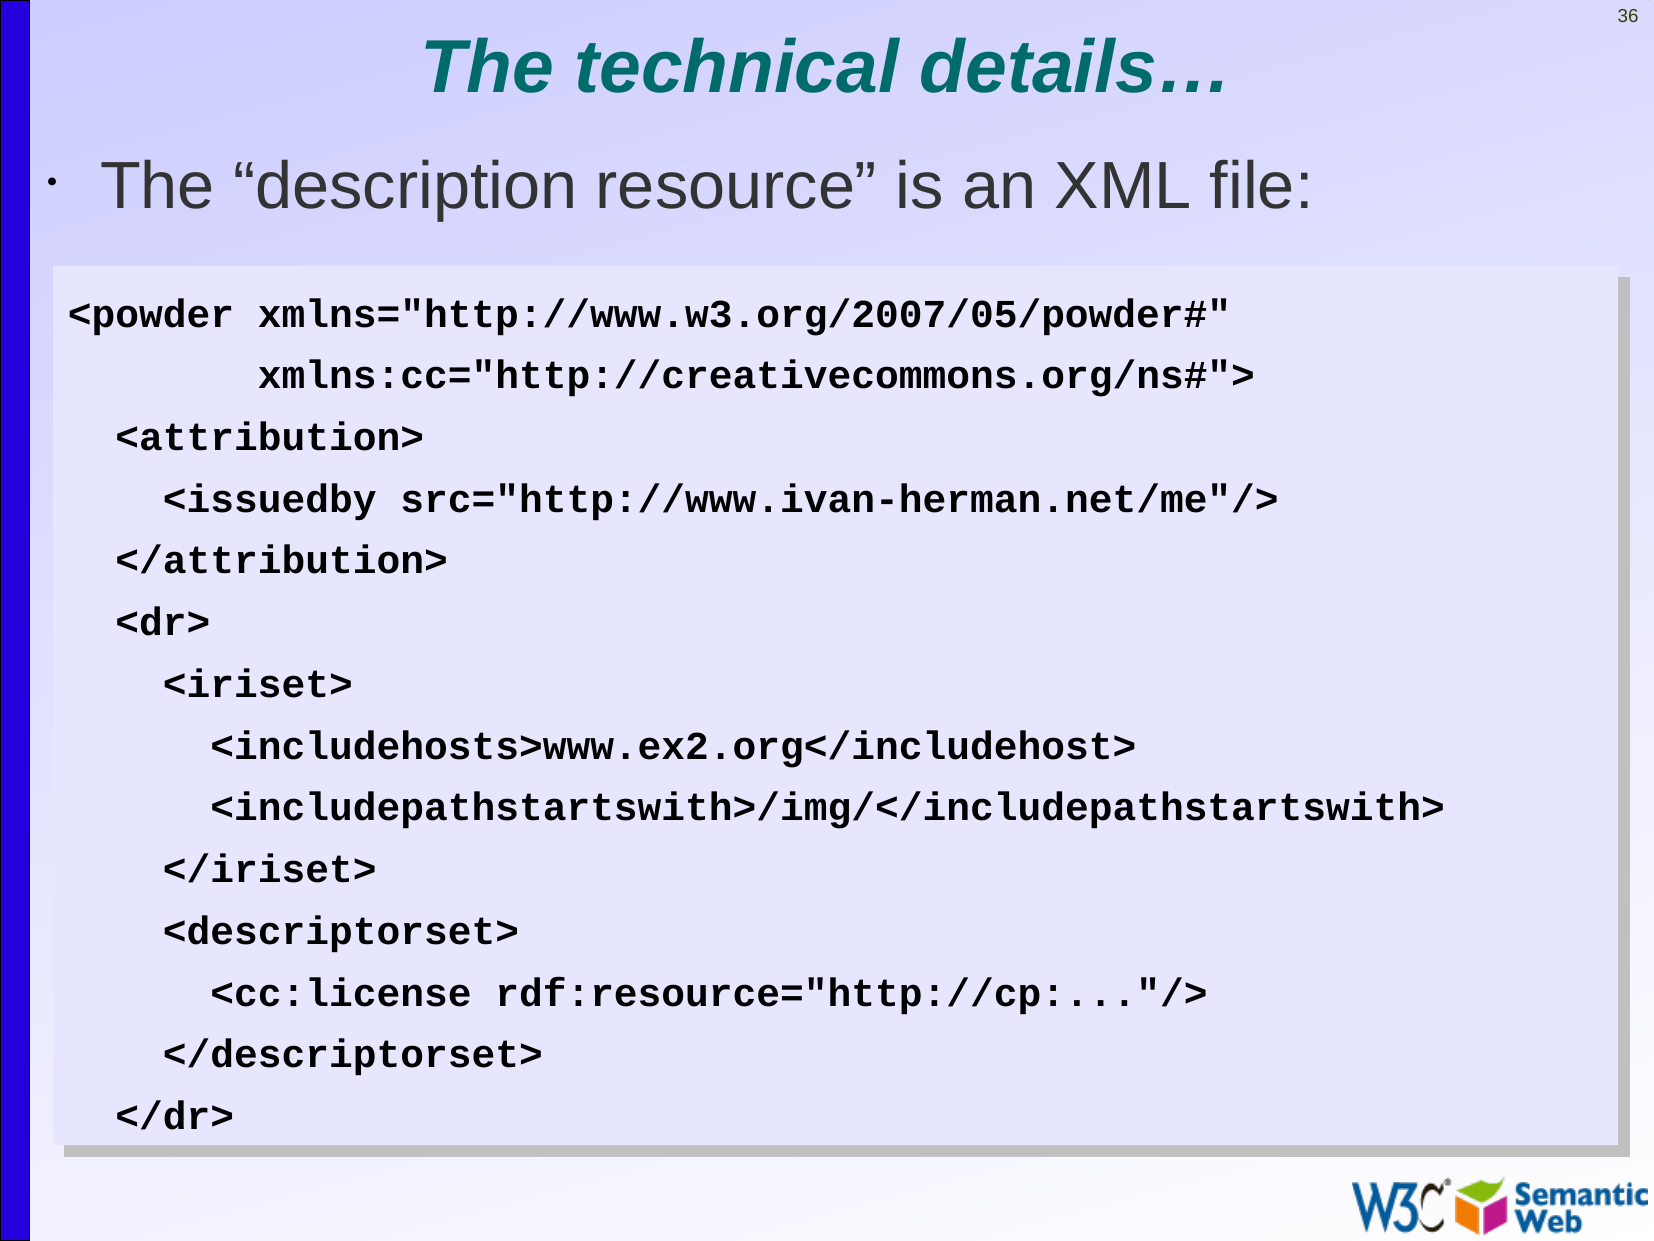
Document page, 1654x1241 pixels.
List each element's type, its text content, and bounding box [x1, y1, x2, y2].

title The technical details… [0, 5, 1654, 125]
text_box <powder xmlns="http://www.w3.org/2007/05/powder#" xmlns:cc="http://creativecommons.org/ns#"> <attribution> <issuedby src="http://www.ivan-herman.net/me"/> </attribution> <dr> <iriset> <includehosts>www.ex2.org</includehost> <includepathstartswith>/img/</includepathstartswith> </iriset> <descriptorset> <cc:license rdf:resource="http://cp:..."/> </descriptorset> </dr> [53, 265, 1619, 1146]
picture [1352, 1175, 1648, 1235]
list The “description resource” is an XML file: [29, 147, 1624, 1119]
